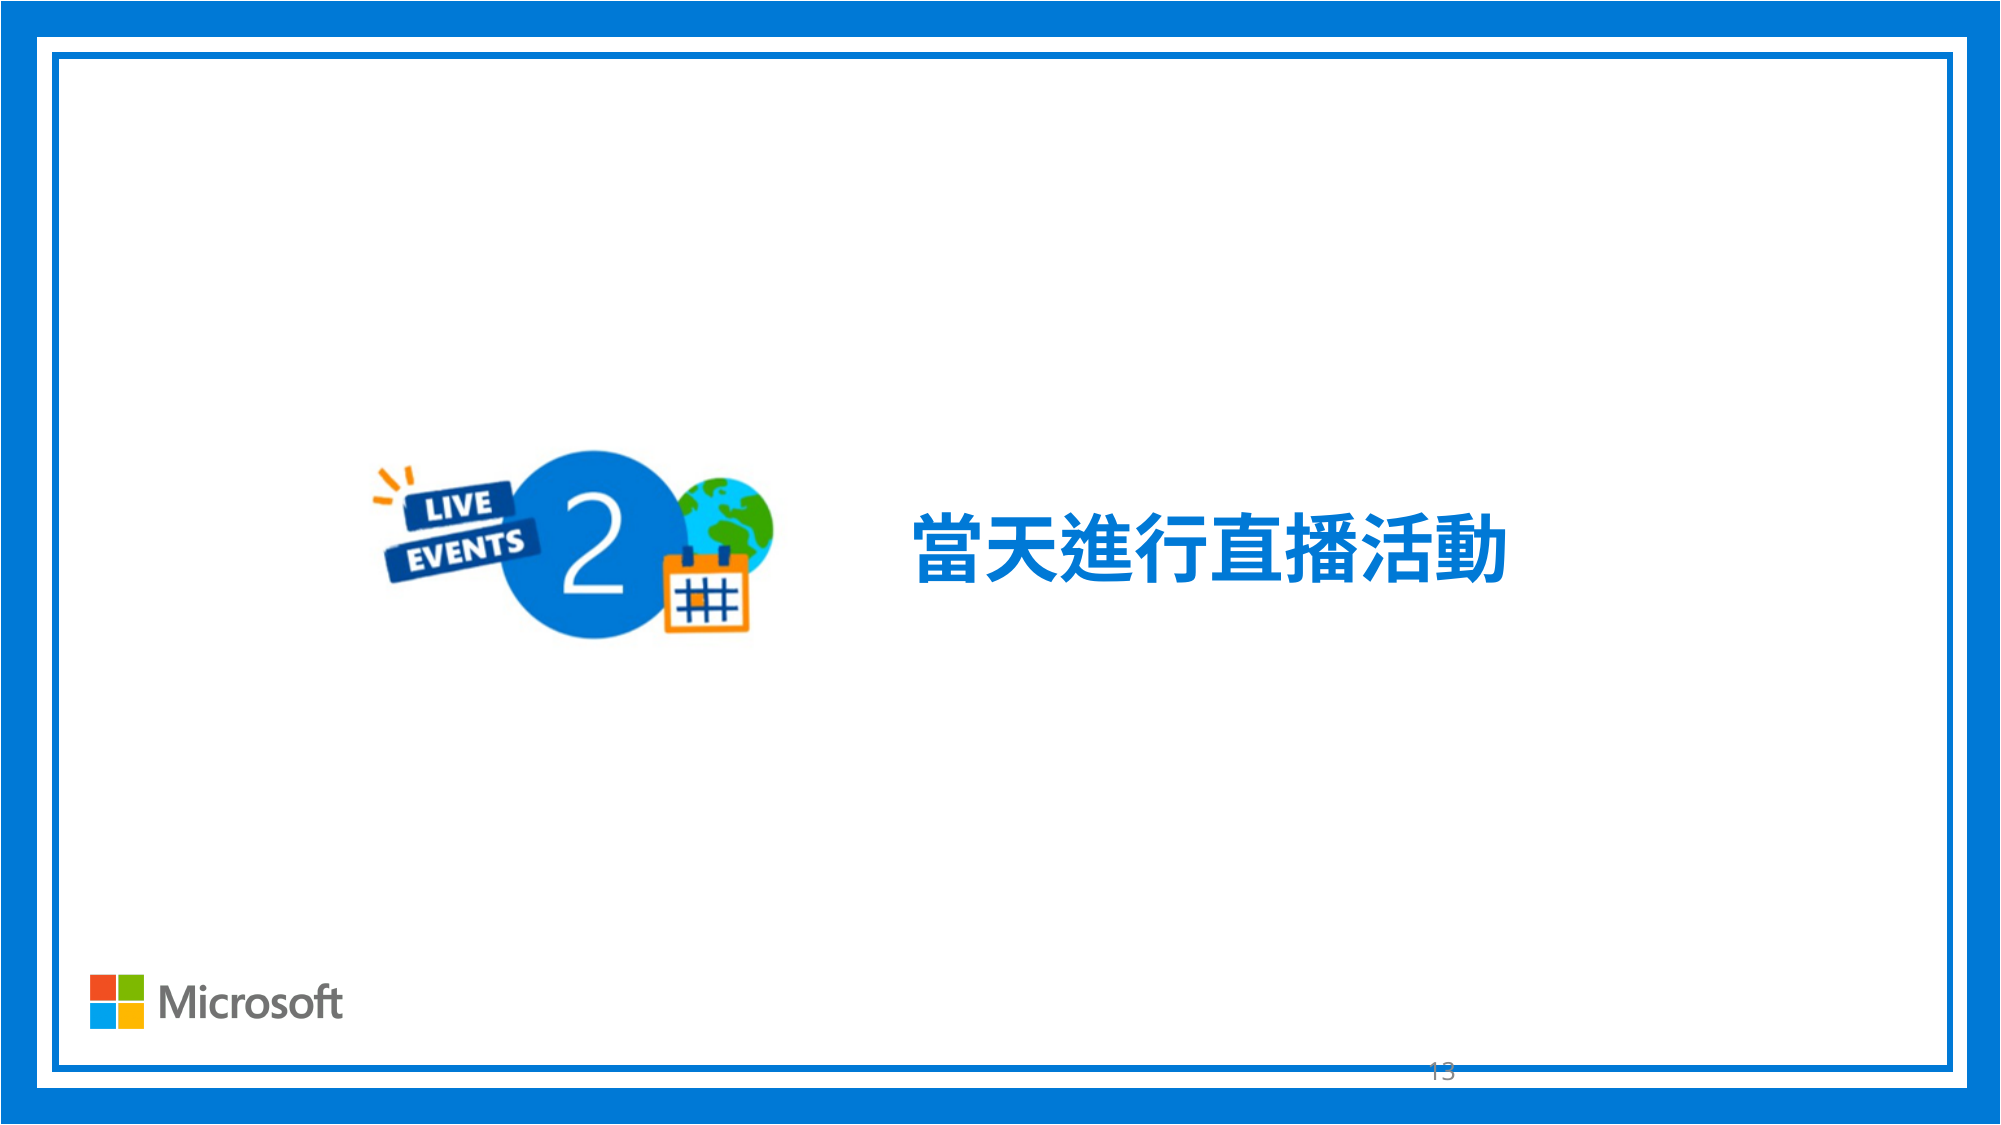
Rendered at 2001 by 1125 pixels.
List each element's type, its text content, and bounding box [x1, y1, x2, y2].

text_box 當天進行直播活動 [894, 493, 1638, 600]
picture [55, 942, 377, 1061]
picture [343, 424, 807, 676]
text_box [0, 0, 2000, 1125]
text_box 13 [1412, 1042, 1863, 1103]
